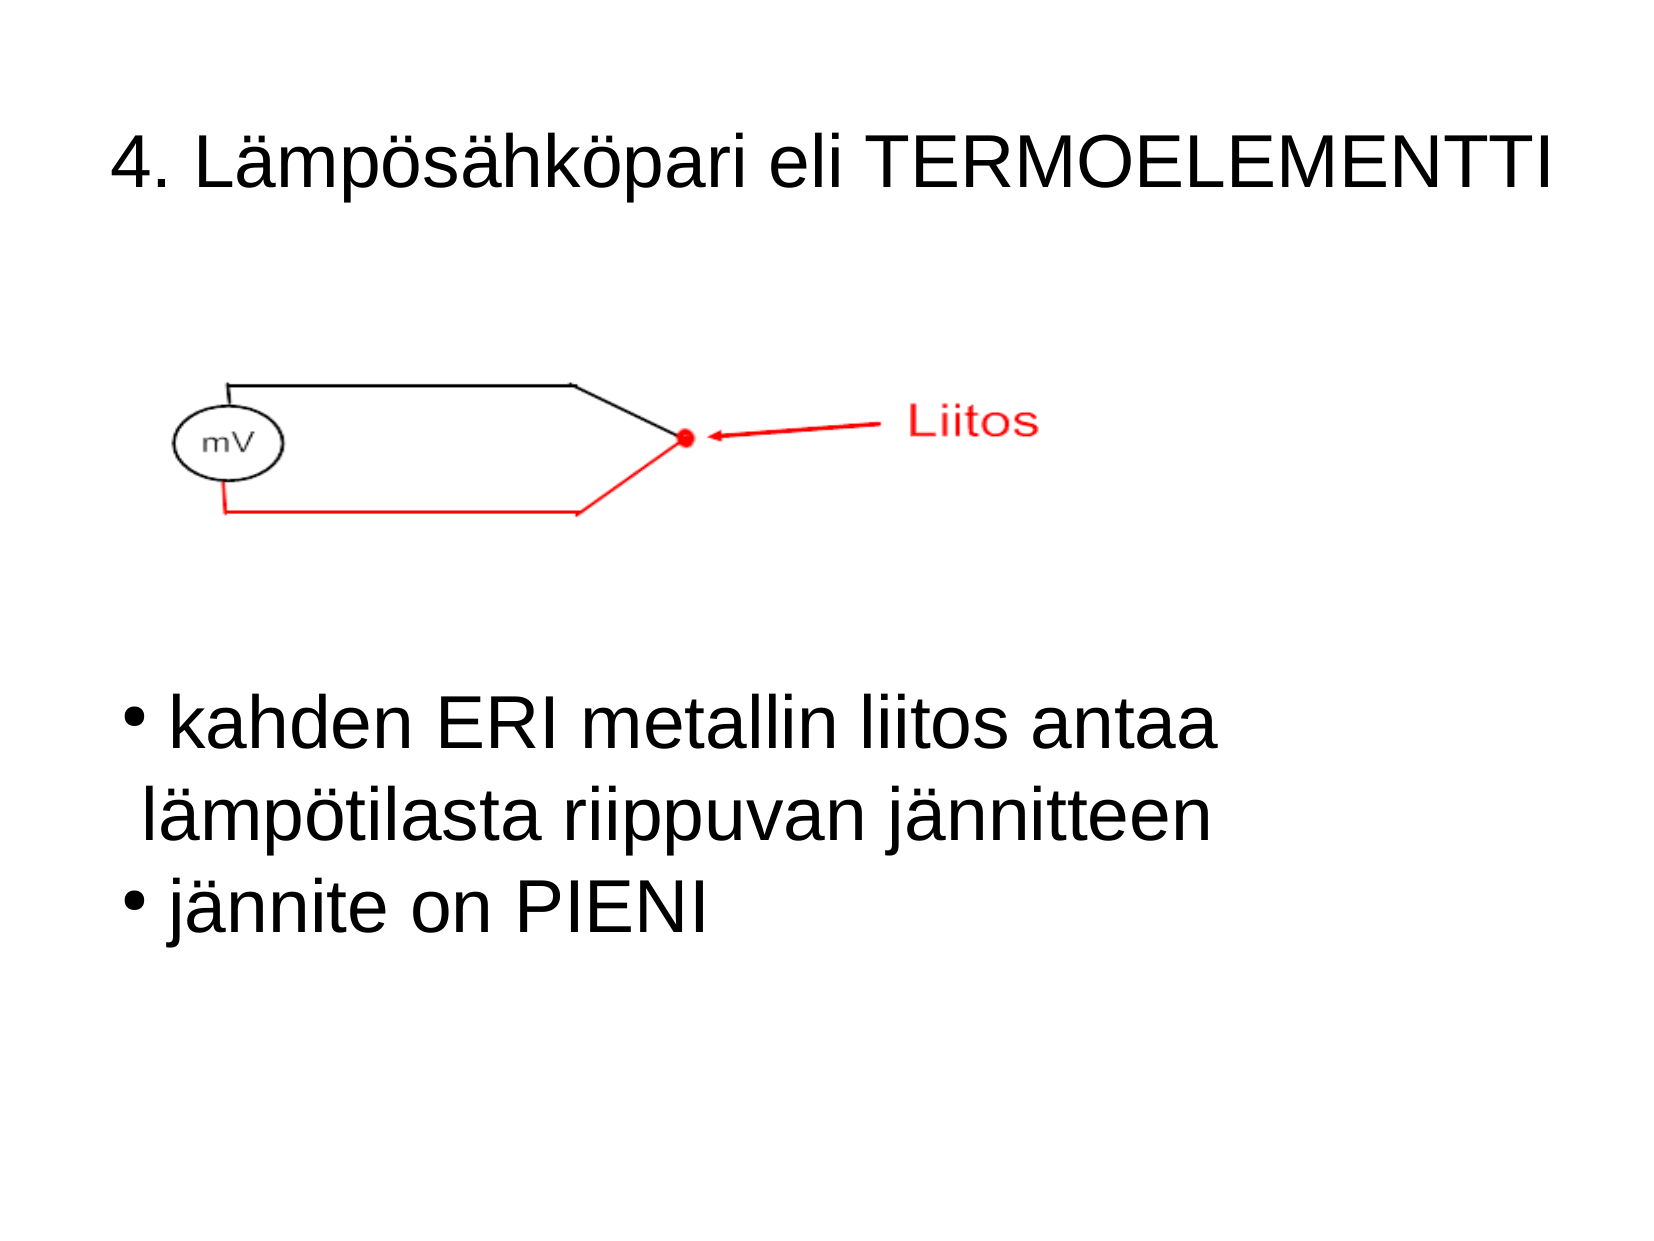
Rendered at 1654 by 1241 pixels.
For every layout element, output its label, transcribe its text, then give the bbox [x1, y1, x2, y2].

text_box 4. Lämpösähköpari eli TERMOELEMENTTI [95, 104, 1572, 210]
picture [118, 307, 1065, 564]
text_box kahden ERI metallin liitos antaa lämpötilasta riippuvan jännitteen jännite on PIENI [106, 666, 1371, 954]
